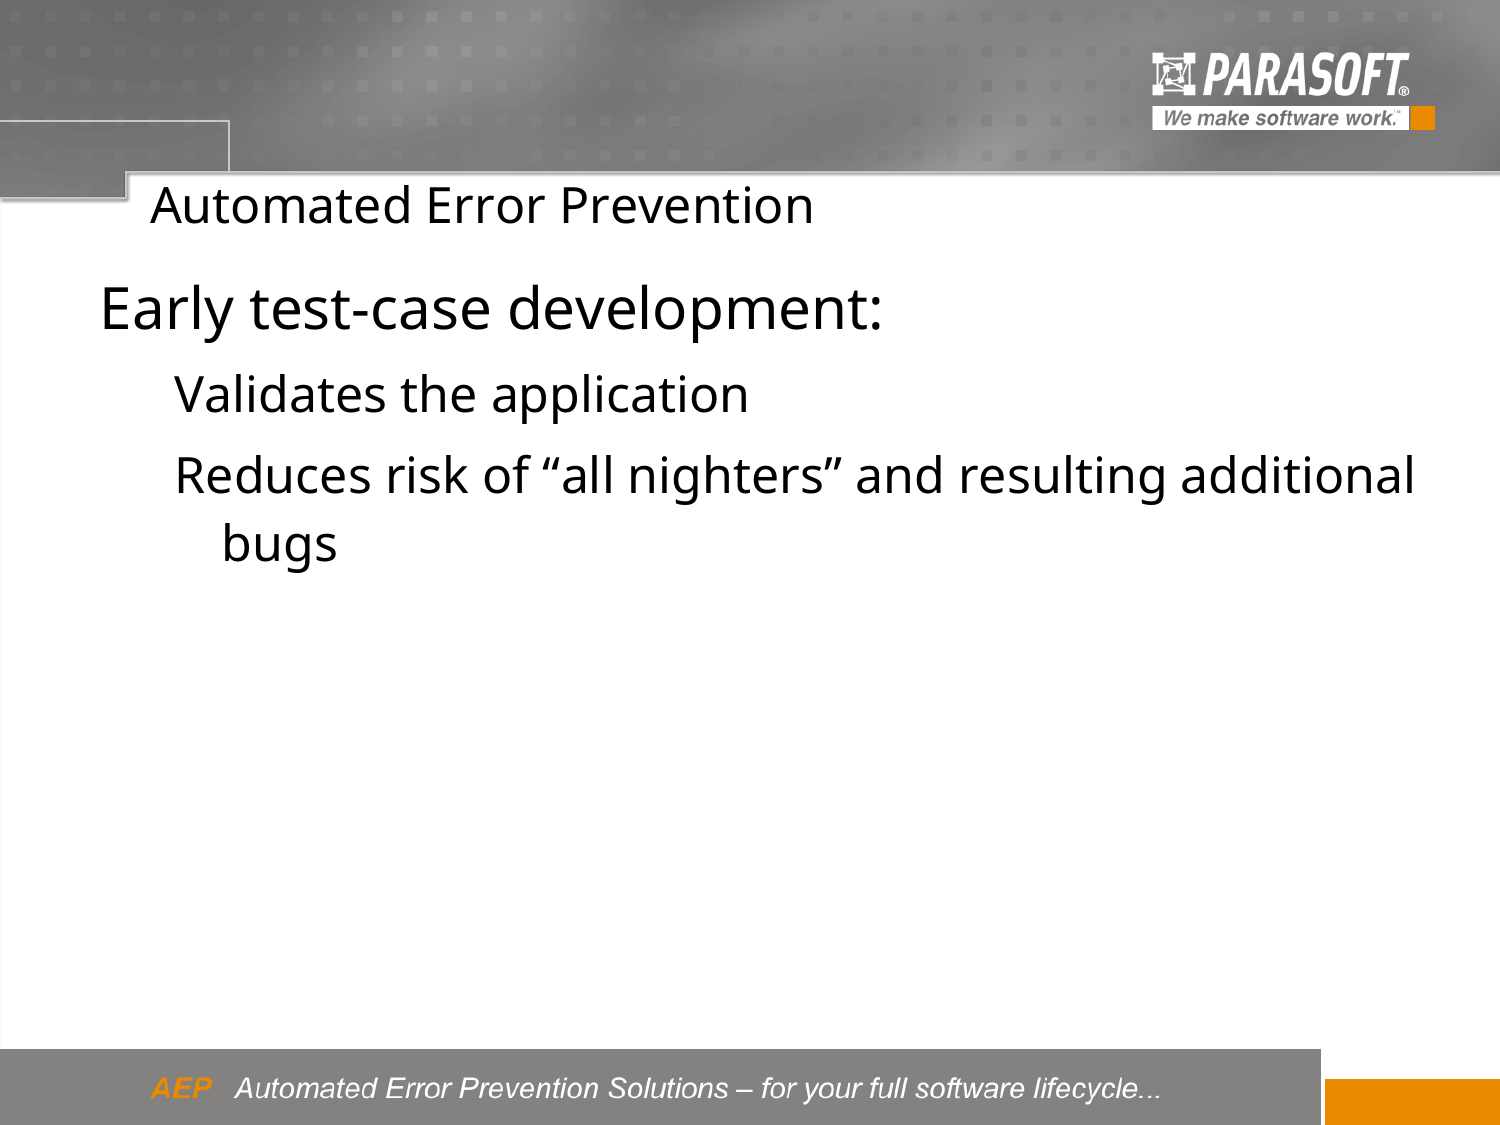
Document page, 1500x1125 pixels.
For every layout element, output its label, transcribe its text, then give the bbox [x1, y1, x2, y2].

picture [0, 0, 1500, 1125]
title Automated Error Prevention [150, 173, 1426, 235]
list Early test-case development: Validates the application Reduces risk of “all nighters” and resulting additional bugs [99, 267, 1450, 995]
